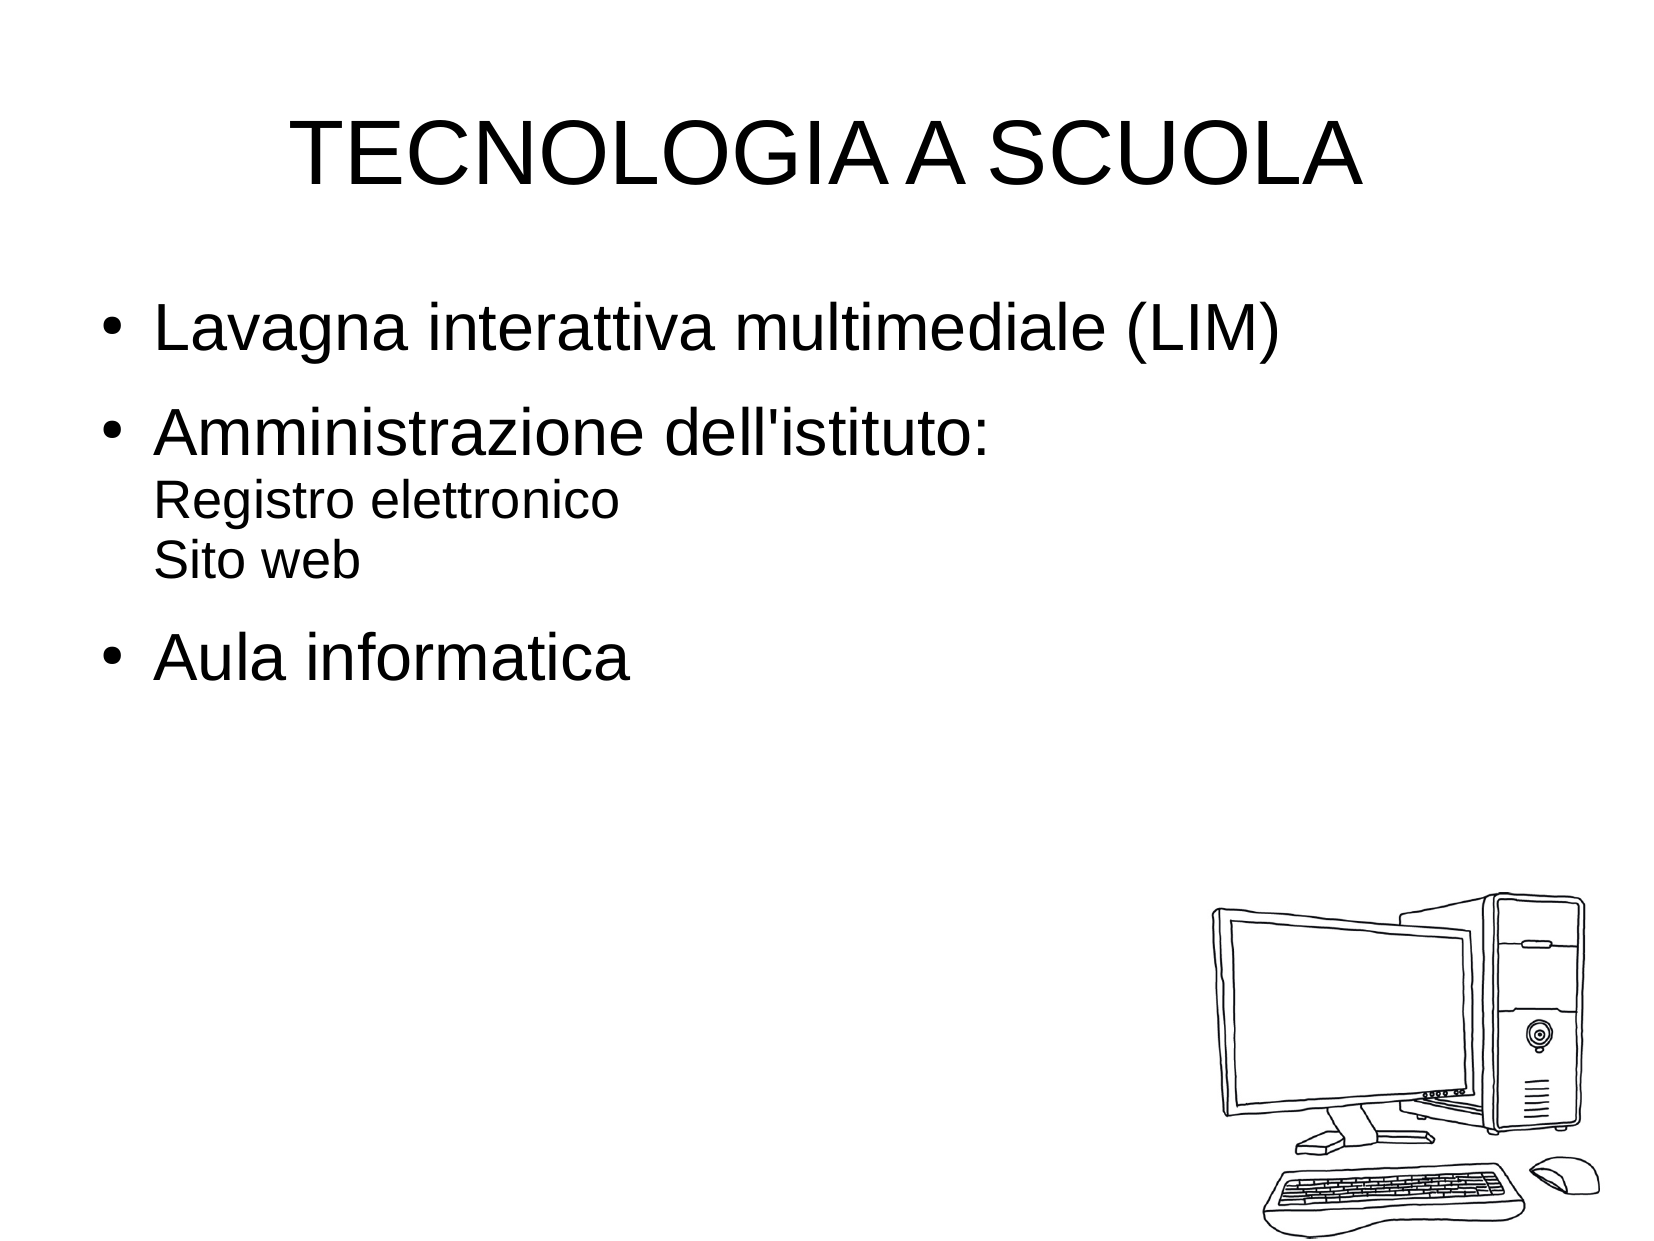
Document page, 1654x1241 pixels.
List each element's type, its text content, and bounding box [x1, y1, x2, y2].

list Lavagna interattiva multimediale (LIM) Amministrazione dell'istituto: Registro elettronico Sito web Aula informatica [82, 290, 1571, 1109]
title TECNOLOGIA A SCUOLA [82, 49, 1571, 257]
picture [1157, 889, 1654, 1241]
